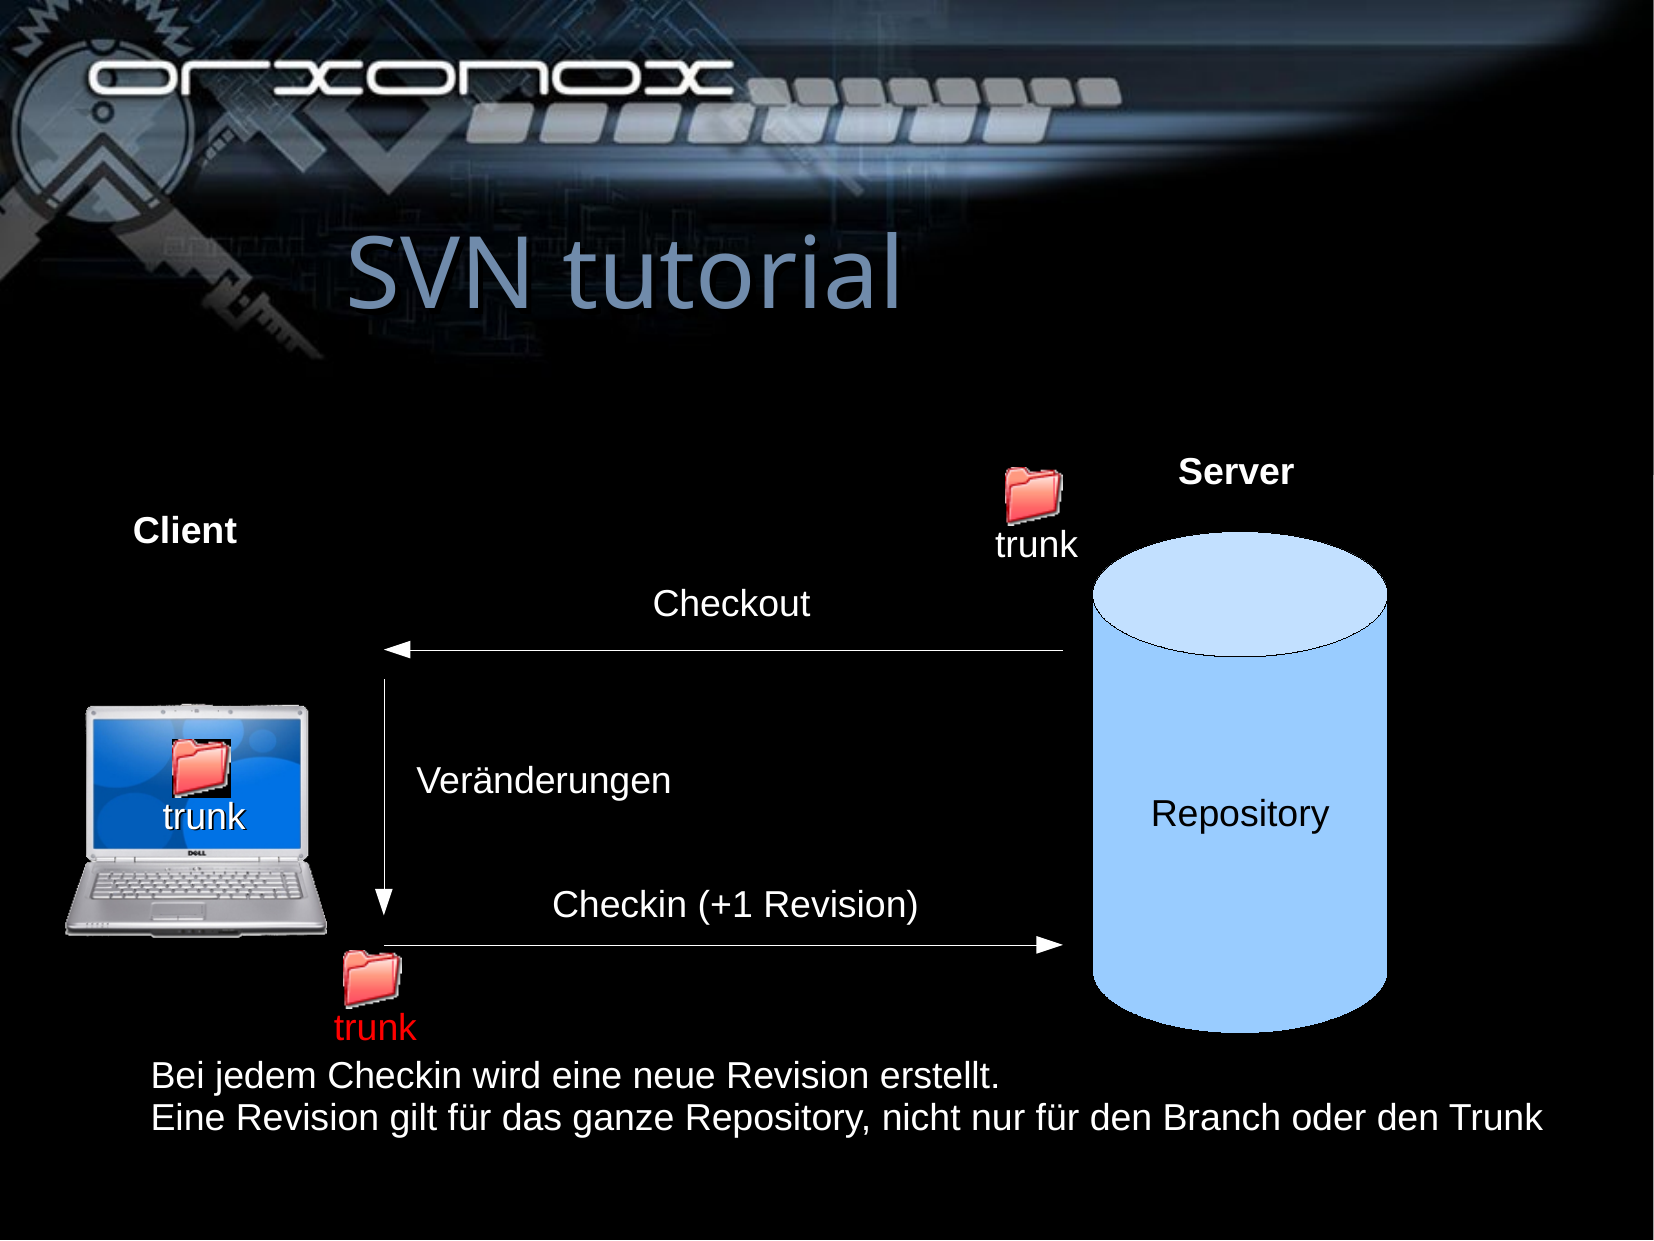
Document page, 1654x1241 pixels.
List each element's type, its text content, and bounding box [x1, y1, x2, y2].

picture [0, 0, 1654, 516]
text_box Veränderungen [401, 752, 709, 810]
text_box Repository [1092, 599, 1388, 1034]
text_box Server [1163, 442, 1341, 500]
text_box trunk [318, 998, 443, 1056]
text_box Bei jedem Checkin wird eine neue Revision erstellt. Eine Revision gilt für das ganze Repository, nicht nur für den Branch oder den Trunk [100, 1047, 1595, 1147]
text_box trunk [980, 516, 1105, 573]
text_box Checkin (+1 Revision) [537, 876, 945, 934]
text_box trunk [147, 787, 272, 845]
text_box Checkout [637, 575, 845, 632]
text_box Client [118, 501, 296, 559]
picture [343, 950, 402, 998]
picture [29, 620, 355, 945]
